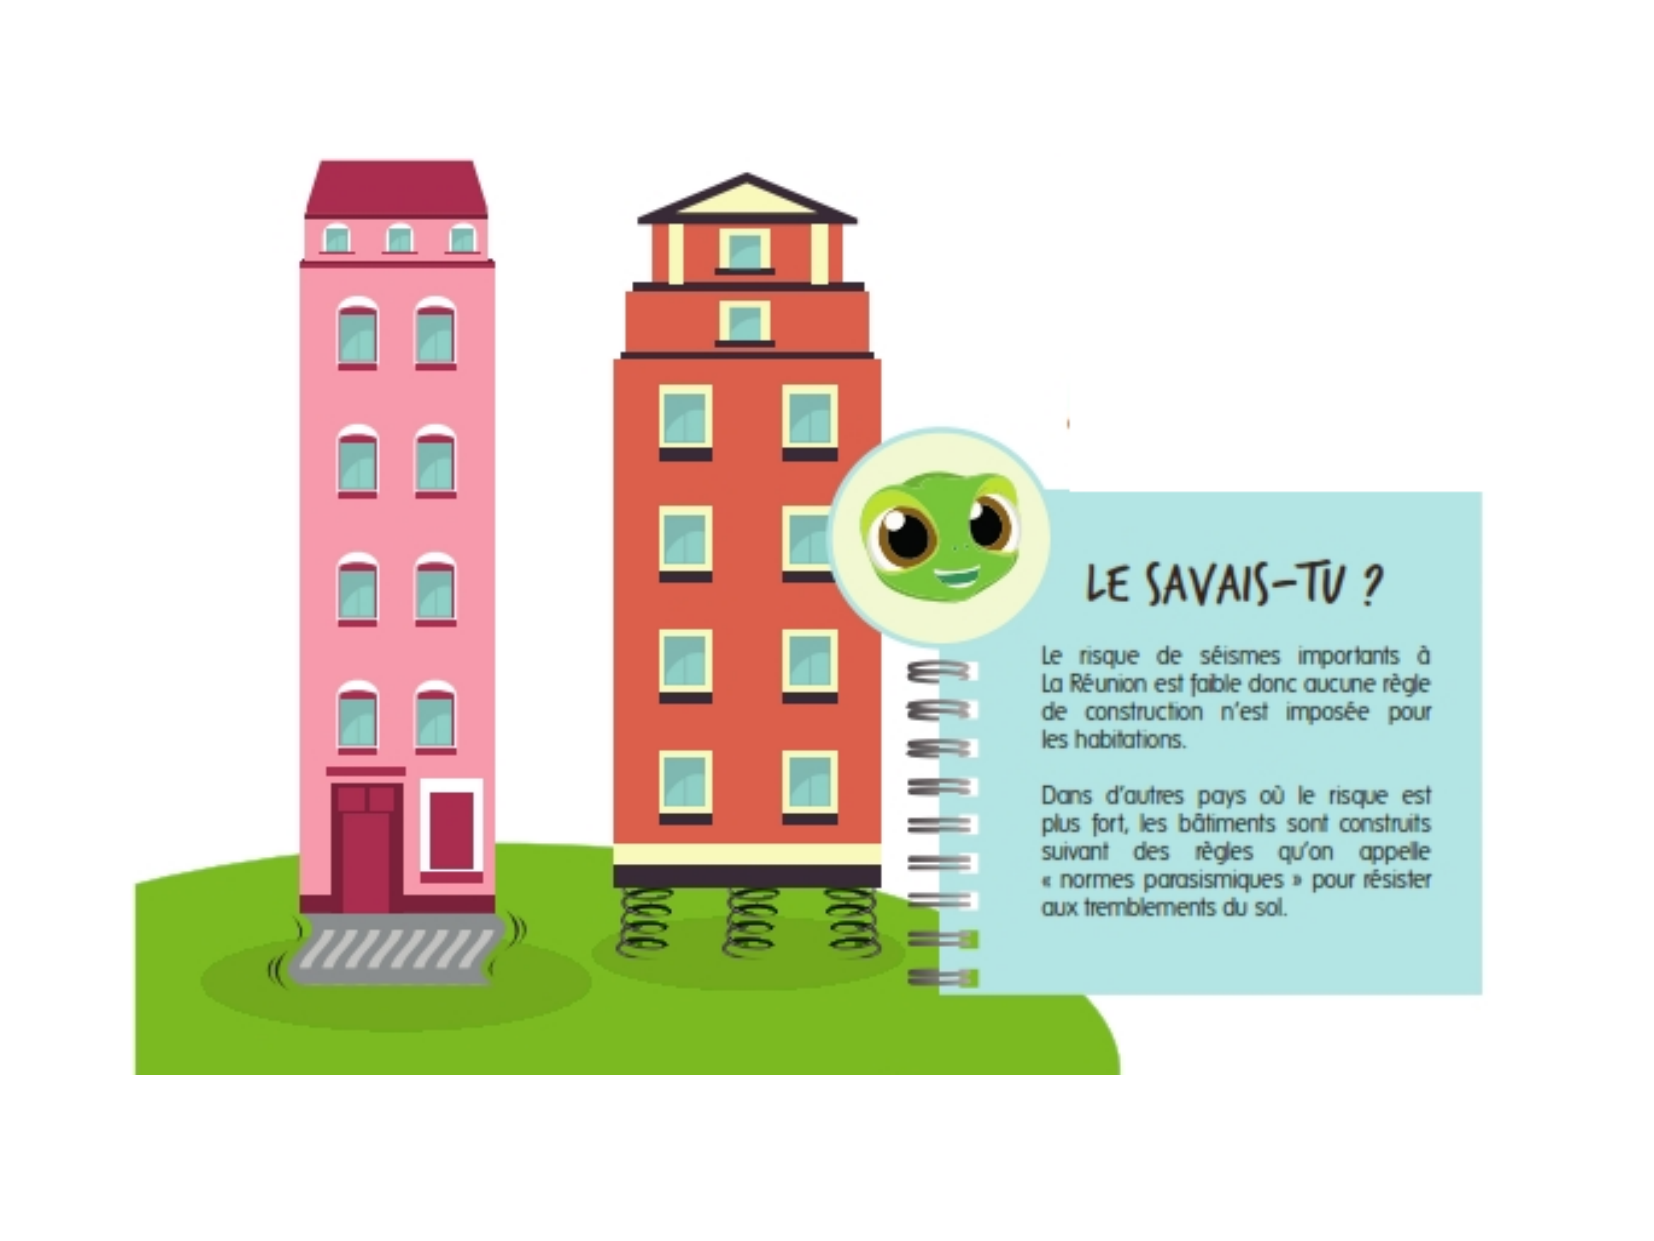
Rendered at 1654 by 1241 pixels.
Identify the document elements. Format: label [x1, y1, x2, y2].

picture [129, 129, 1512, 1075]
